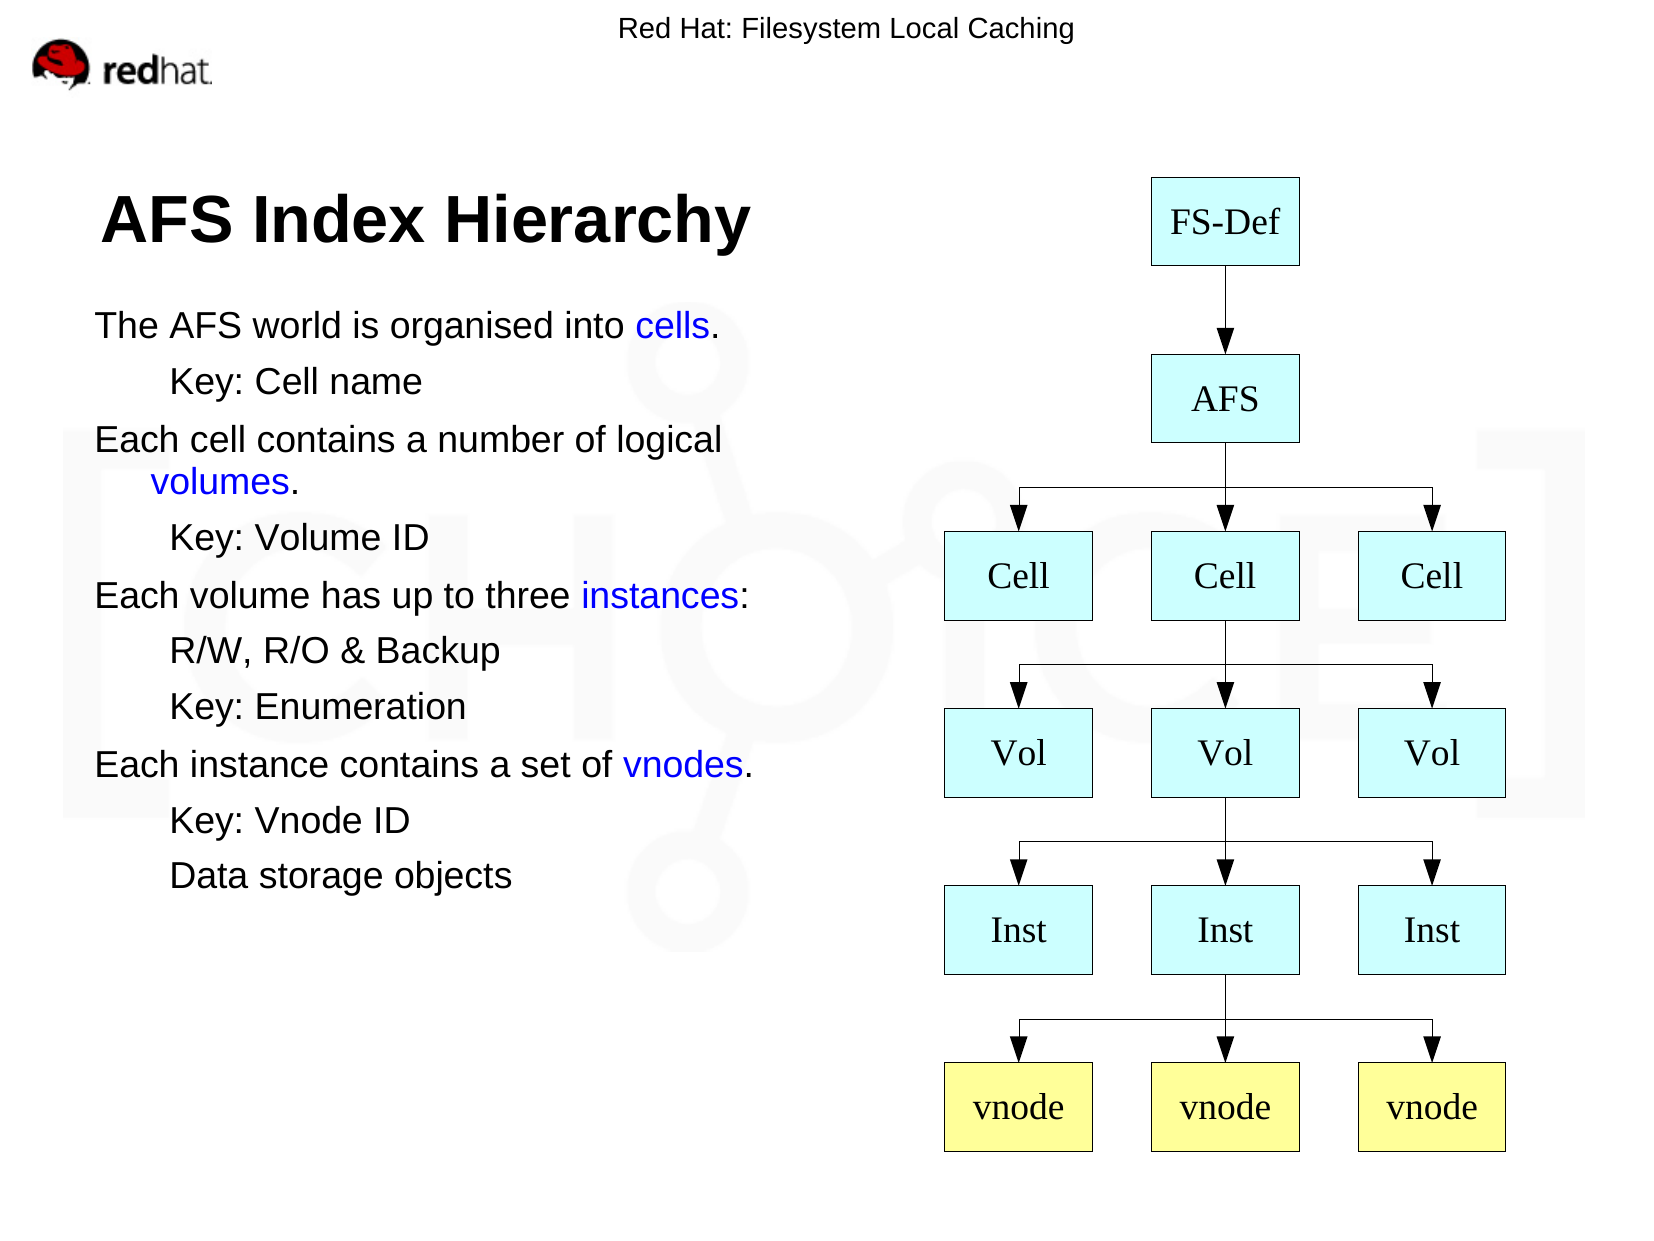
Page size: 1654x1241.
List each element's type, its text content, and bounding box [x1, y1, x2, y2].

picture [1226, 302, 1585, 952]
text_box Cell [944, 531, 1093, 621]
text_box Cell [1358, 531, 1506, 621]
title AFS Index Hierarchy [100, 164, 1506, 275]
picture [31, 37, 212, 98]
text_box vnode [944, 1062, 1093, 1152]
picture [1020, 842, 1225, 952]
text_box vnode [1358, 1062, 1506, 1152]
picture [63, 302, 1225, 952]
text_box Cell [1151, 531, 1300, 621]
text_box Vol [944, 708, 1093, 798]
text_box FS-Def [1151, 177, 1300, 266]
text_box Vol [1358, 708, 1506, 798]
text_box Inst [1358, 885, 1506, 975]
list The AFS world is organised into cells. Key: Cell name Each cell contains a number of logical volumes. Key: Volume ID Each volume has up to three instances: R/W, R/O & Backup Key: Enumeration Each instance contains a set of vnodes. Key: Vnode ID Data storage objects [94, 304, 798, 1174]
picture [1226, 842, 1432, 952]
text_box vnode [1151, 1062, 1300, 1152]
text_box Vol [1151, 708, 1300, 798]
text_box AFS [1151, 354, 1300, 443]
text_box Inst [1151, 885, 1300, 975]
text_box Inst [944, 885, 1093, 975]
